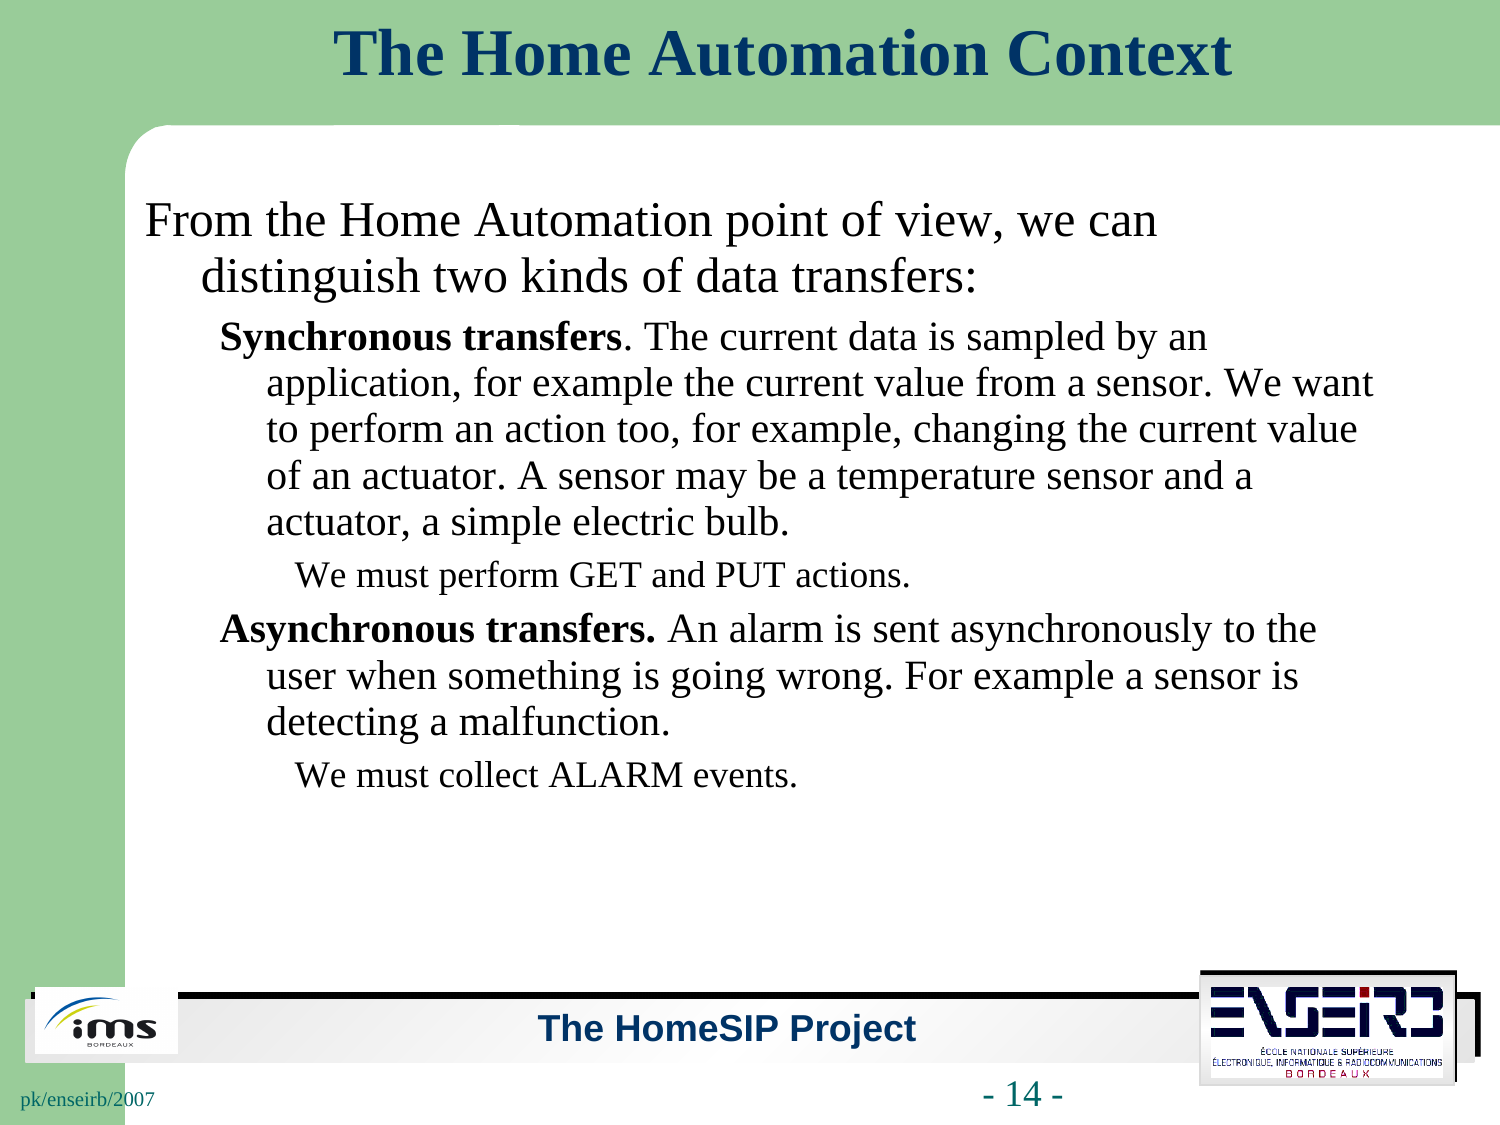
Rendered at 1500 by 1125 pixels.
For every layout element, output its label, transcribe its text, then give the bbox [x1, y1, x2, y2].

text_box From the Home Automation point of view, we can distinguish two kinds of data transfers: Synchronous transfers. The current data is sampled by an application, for example the current value from a sensor. We want to perform an action too, for example, changing the current value of an actuator. A sensor may be a temperature sensor and a actuator, a simple electric bulb. We must perform GET and PUT actions. Asynchronous transfers. An alarm is sent asynchronously to the user when something is going wrong. For example a sensor is detecting a malfunction. We must collect ALARM events. [129, 184, 1392, 796]
text_box The Home Automation Context [246, 8, 1322, 99]
picture [1211, 987, 1443, 1078]
picture [35, 987, 178, 1054]
